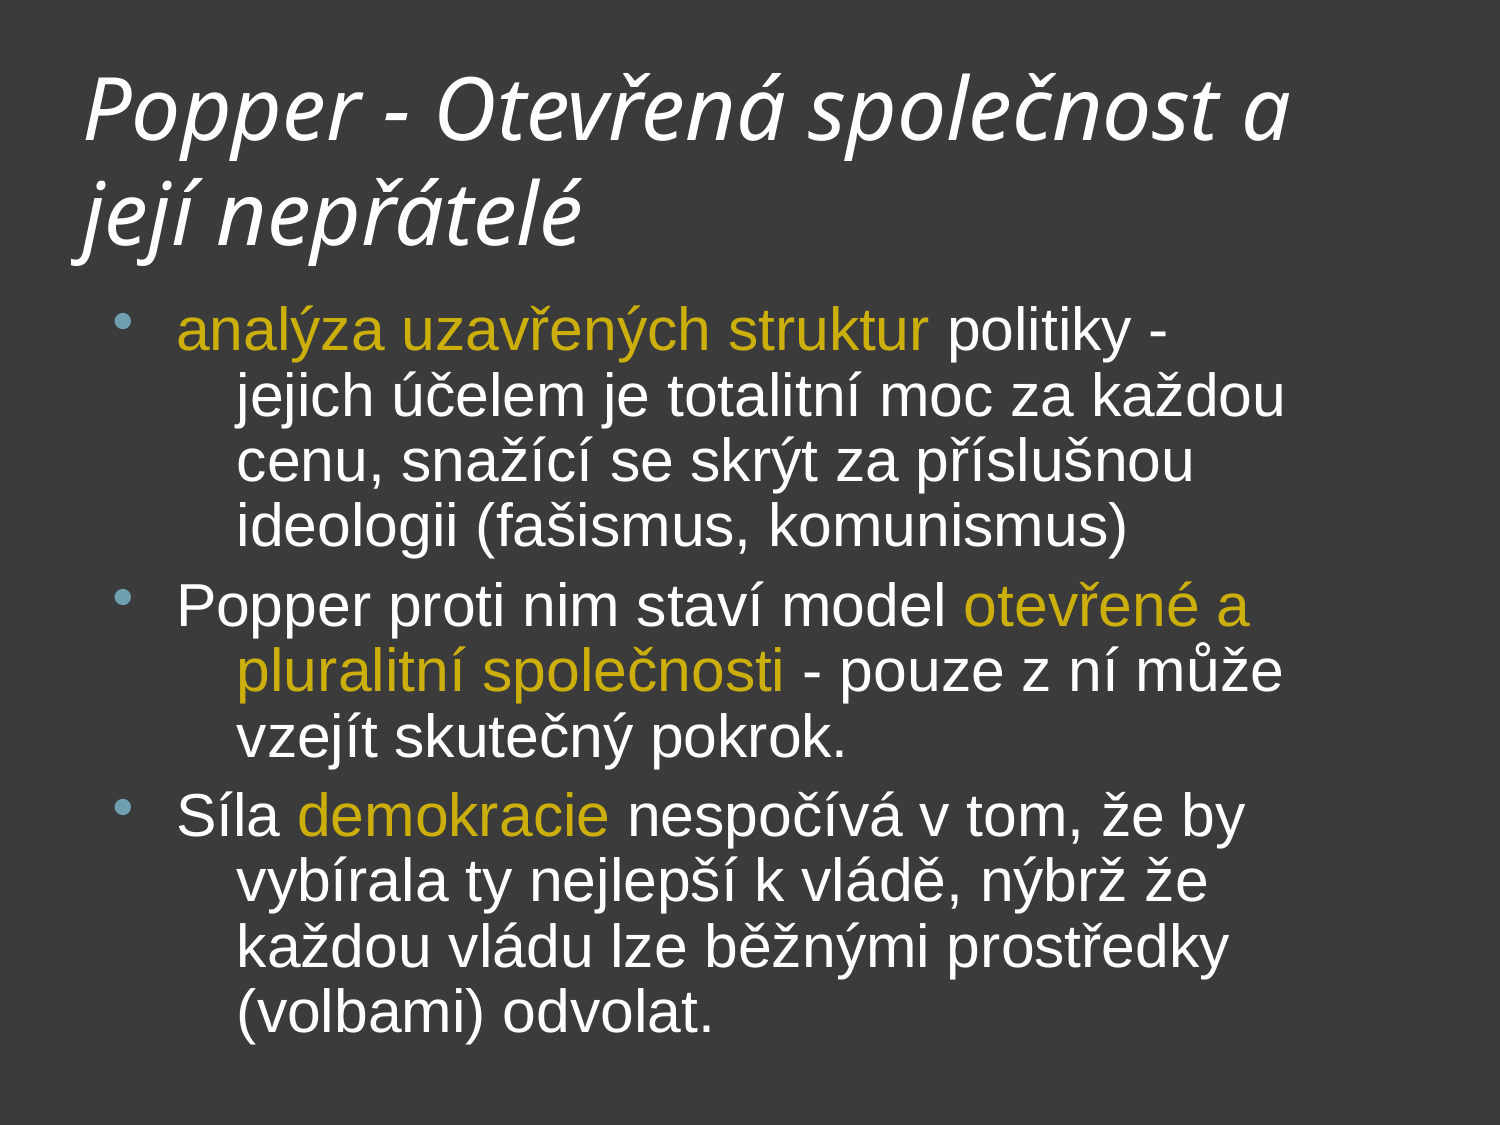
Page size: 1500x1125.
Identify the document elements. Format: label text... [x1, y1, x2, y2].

list analýza uzavřených struktur politiky - jejich účelem je totalitní moc za každou cenu, snažící se skrýt za příslušnou ideologii (fašismus, komunismus) Popper proti nim staví model otevřené a pluralitní společnosti - pouze z ní může vzejít skutečný pokrok. Síla demokracie nespočívá v tom, že by vybírala ty nejlepší k vládě, nýbrž že každou vládu lze běžnými prostředky (volbami) odvolat. [88, 290, 1314, 1125]
title Popper - Otevřená společnost a její nepřátelé [75, 45, 1300, 233]
